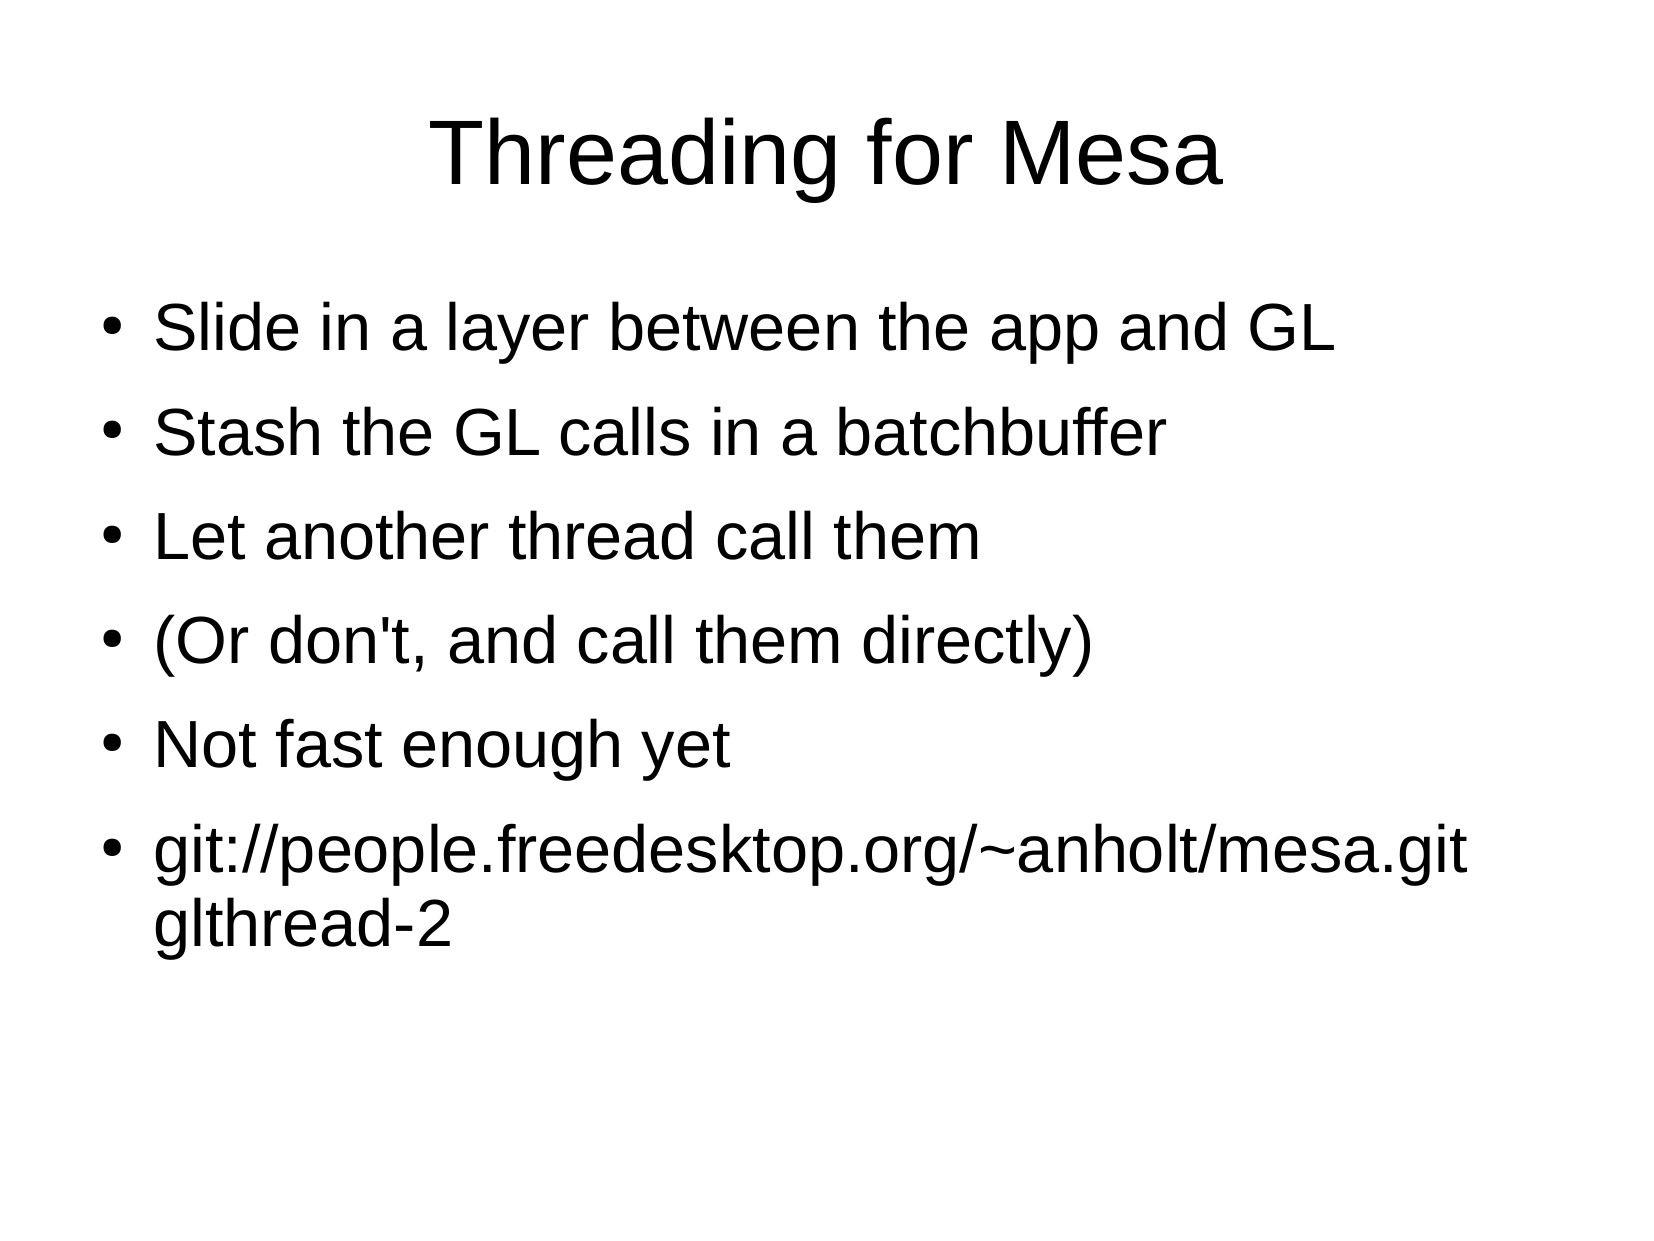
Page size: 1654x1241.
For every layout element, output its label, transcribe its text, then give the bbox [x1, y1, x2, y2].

list Slide in a layer between the app and GL Stash the GL calls in a batchbuffer Let another thread call them (Or don't, and call them directly) Not fast enough yet git://people.freedesktop.org/~anholt/mesa.git glthread-2 [82, 290, 1538, 1010]
title Threading for Mesa [82, 49, 1571, 257]
